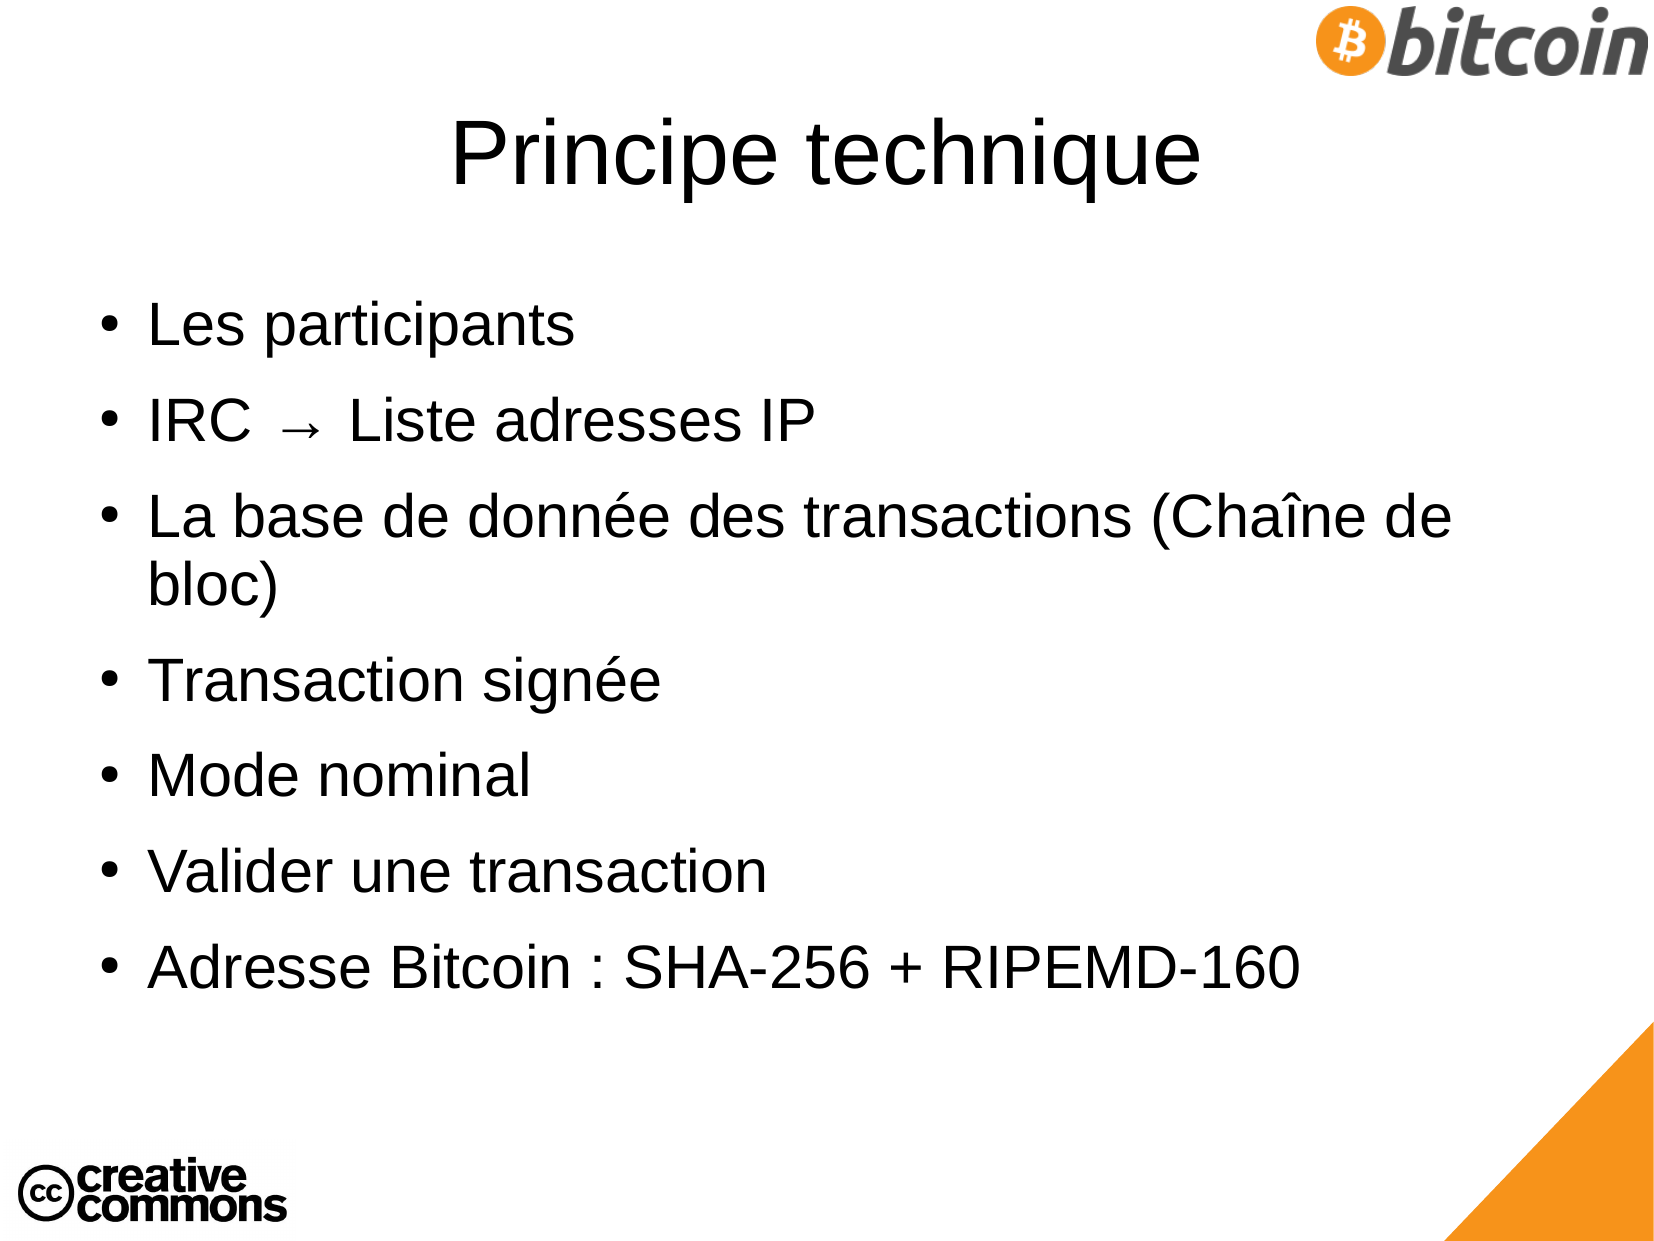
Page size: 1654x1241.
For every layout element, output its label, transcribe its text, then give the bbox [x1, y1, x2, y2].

picture [1316, 6, 1648, 76]
list Les participants IRC → Liste adresses IP La base de donnée des transactions (Chaîne de bloc) Transaction signée Mode nominal Valider une transaction Adresse Bitcoin : SHA-256 + RIPEMD-160 [82, 290, 1538, 1010]
picture [3, 1139, 296, 1241]
title Principe technique [82, 49, 1571, 257]
